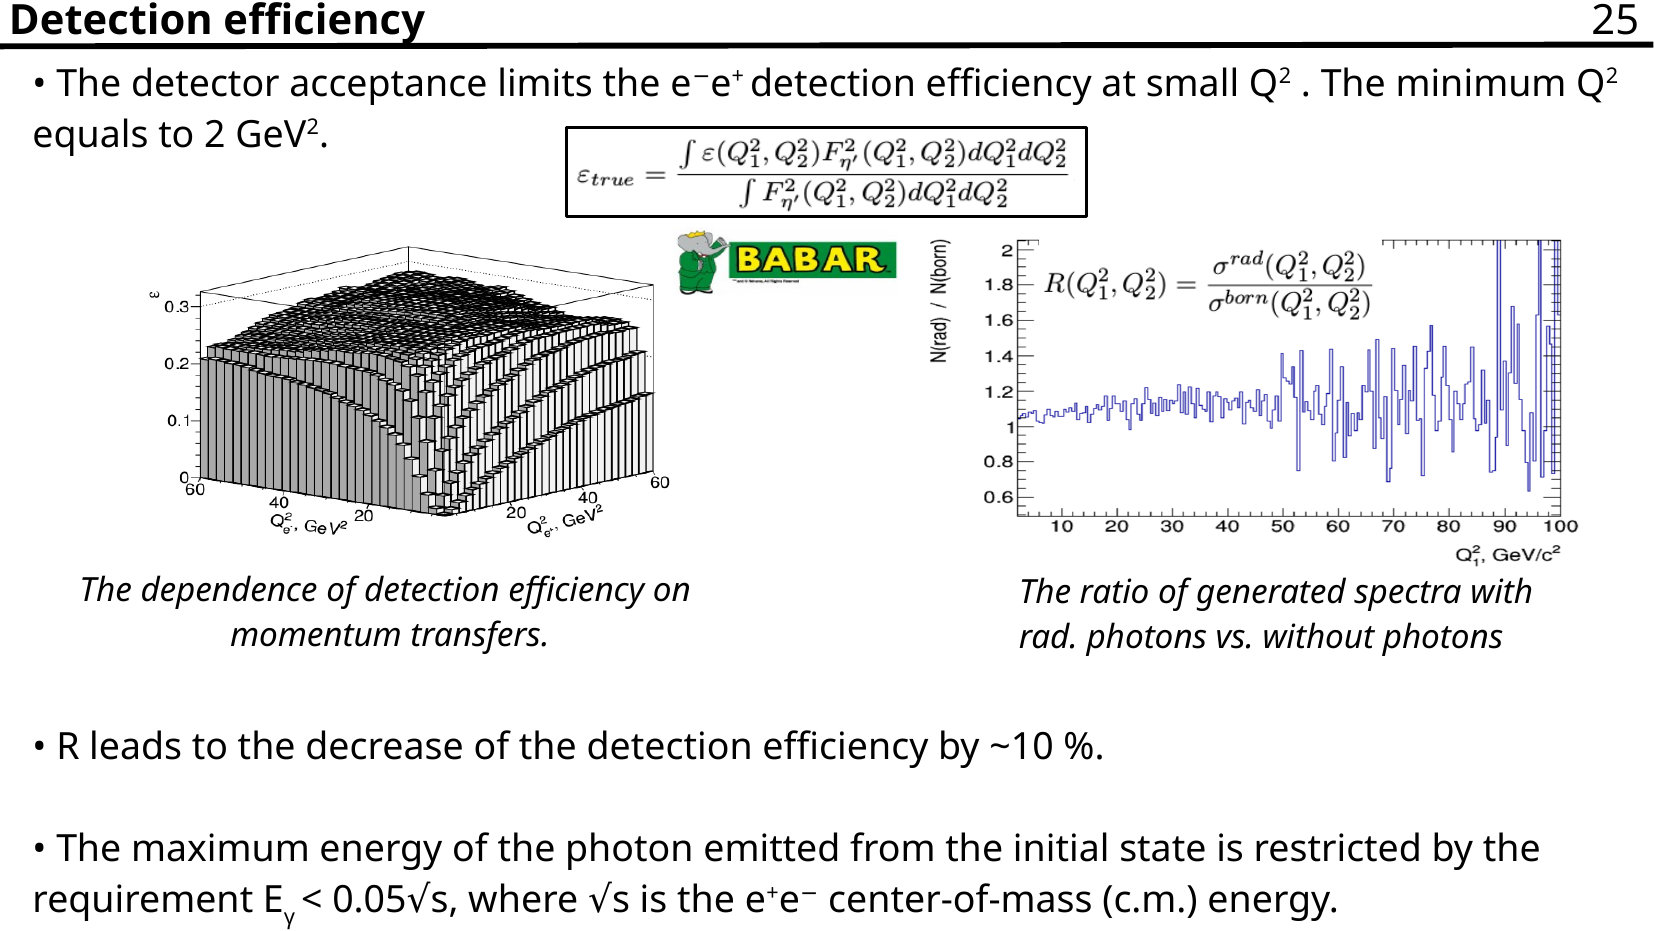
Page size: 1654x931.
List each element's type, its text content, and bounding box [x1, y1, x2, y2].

text_box 25 [1576, 48, 1654, 54]
picture [147, 227, 898, 559]
text_box Detection efficiency [0, 0, 1306, 43]
picture [566, 217, 1075, 221]
text_box The ratio of generated spectra with rad. photons vs. without photons [1003, 560, 1619, 666]
text_box [566, 127, 1087, 217]
text_box 25 [1576, 0, 1654, 41]
text_box The dependence of detection efficiency on momentum transfers. [0, 558, 1193, 758]
picture [566, 118, 1075, 127]
picture [921, 230, 1583, 569]
text_box • The detector acceptance limits the e−e+ detection efficiency at small Q2 . The minimum Q2 equals to 2 GeV2. • R leads to the decrease of the detection efficiency by ~10 %. • The maximum energy of the photon emitted from the initial state is restricted by the requirement Eγ < 0.05√s, where √s is the e+e− center-of-mass (c.m.) energy. [17, 48, 1654, 931]
